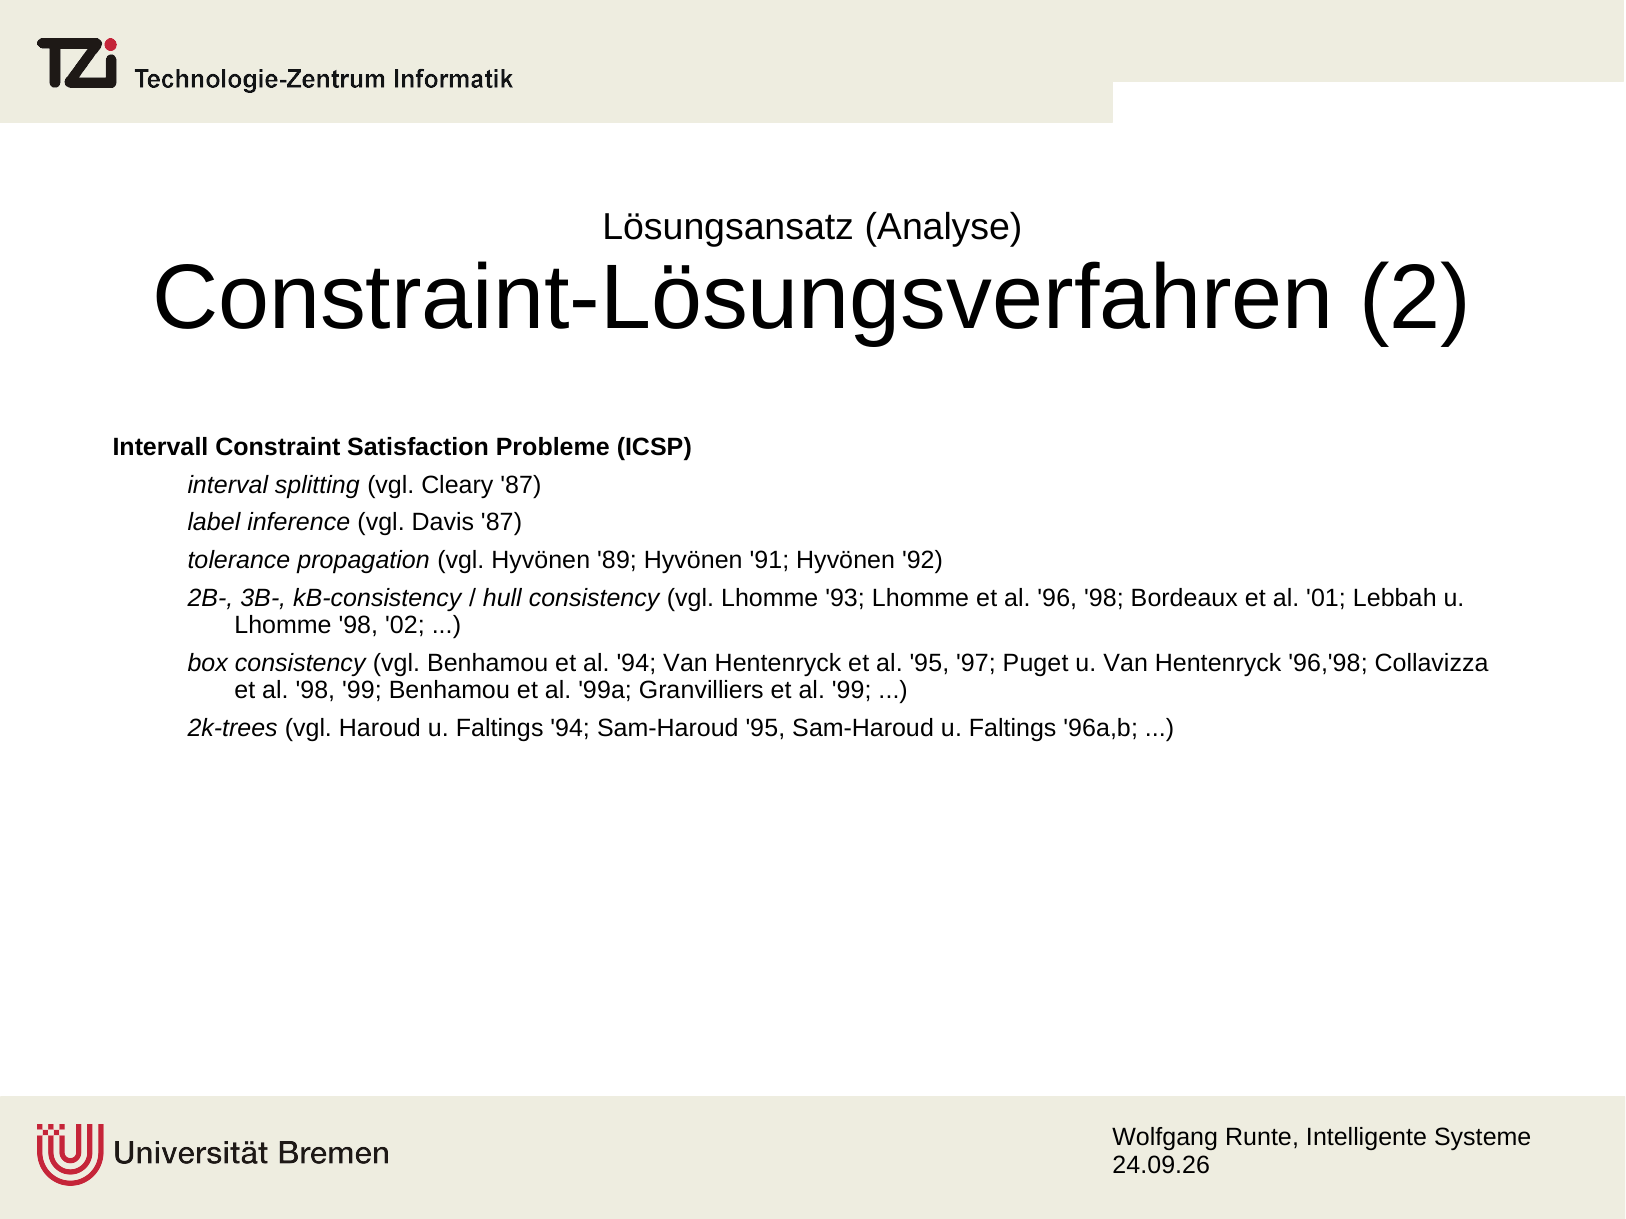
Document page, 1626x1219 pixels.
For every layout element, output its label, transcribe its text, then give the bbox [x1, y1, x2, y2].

picture [37, 1124, 388, 1186]
title Lösungsansatz (Analyse) Constraint-Lösungsverfahren (2) [112, 162, 1513, 393]
picture [37, 38, 513, 93]
list Intervall Constraint Satisfaction Probleme (ICSP) interval splitting (vgl. Cleary '87) label inference (vgl. Davis '87) tolerance propagation (vgl. Hyvönen '89; Hyvönen '91; Hyvönen '92) 2B-, 3B-, kB-consistency / hull consistency (vgl. Lhomme '93; Lhomme et al. '96, '98; Bordeaux et al. '01; Lebbah u. Lhomme '98, '02; ...) box consistency (vgl. Benhamou et al. '94; Van Hentenryck et al. '95, '97; Puget u. Van Hentenryck '96,'98; Collavizza et al. '98, '99; Benhamou et al. '99a; Granvilliers et al. '99; ...) 2k-trees (vgl. Haroud u. Faltings '94; Sam-Haroud '95, Sam-Haroud u. Faltings '96a,b; ...) [112, 433, 1513, 1070]
